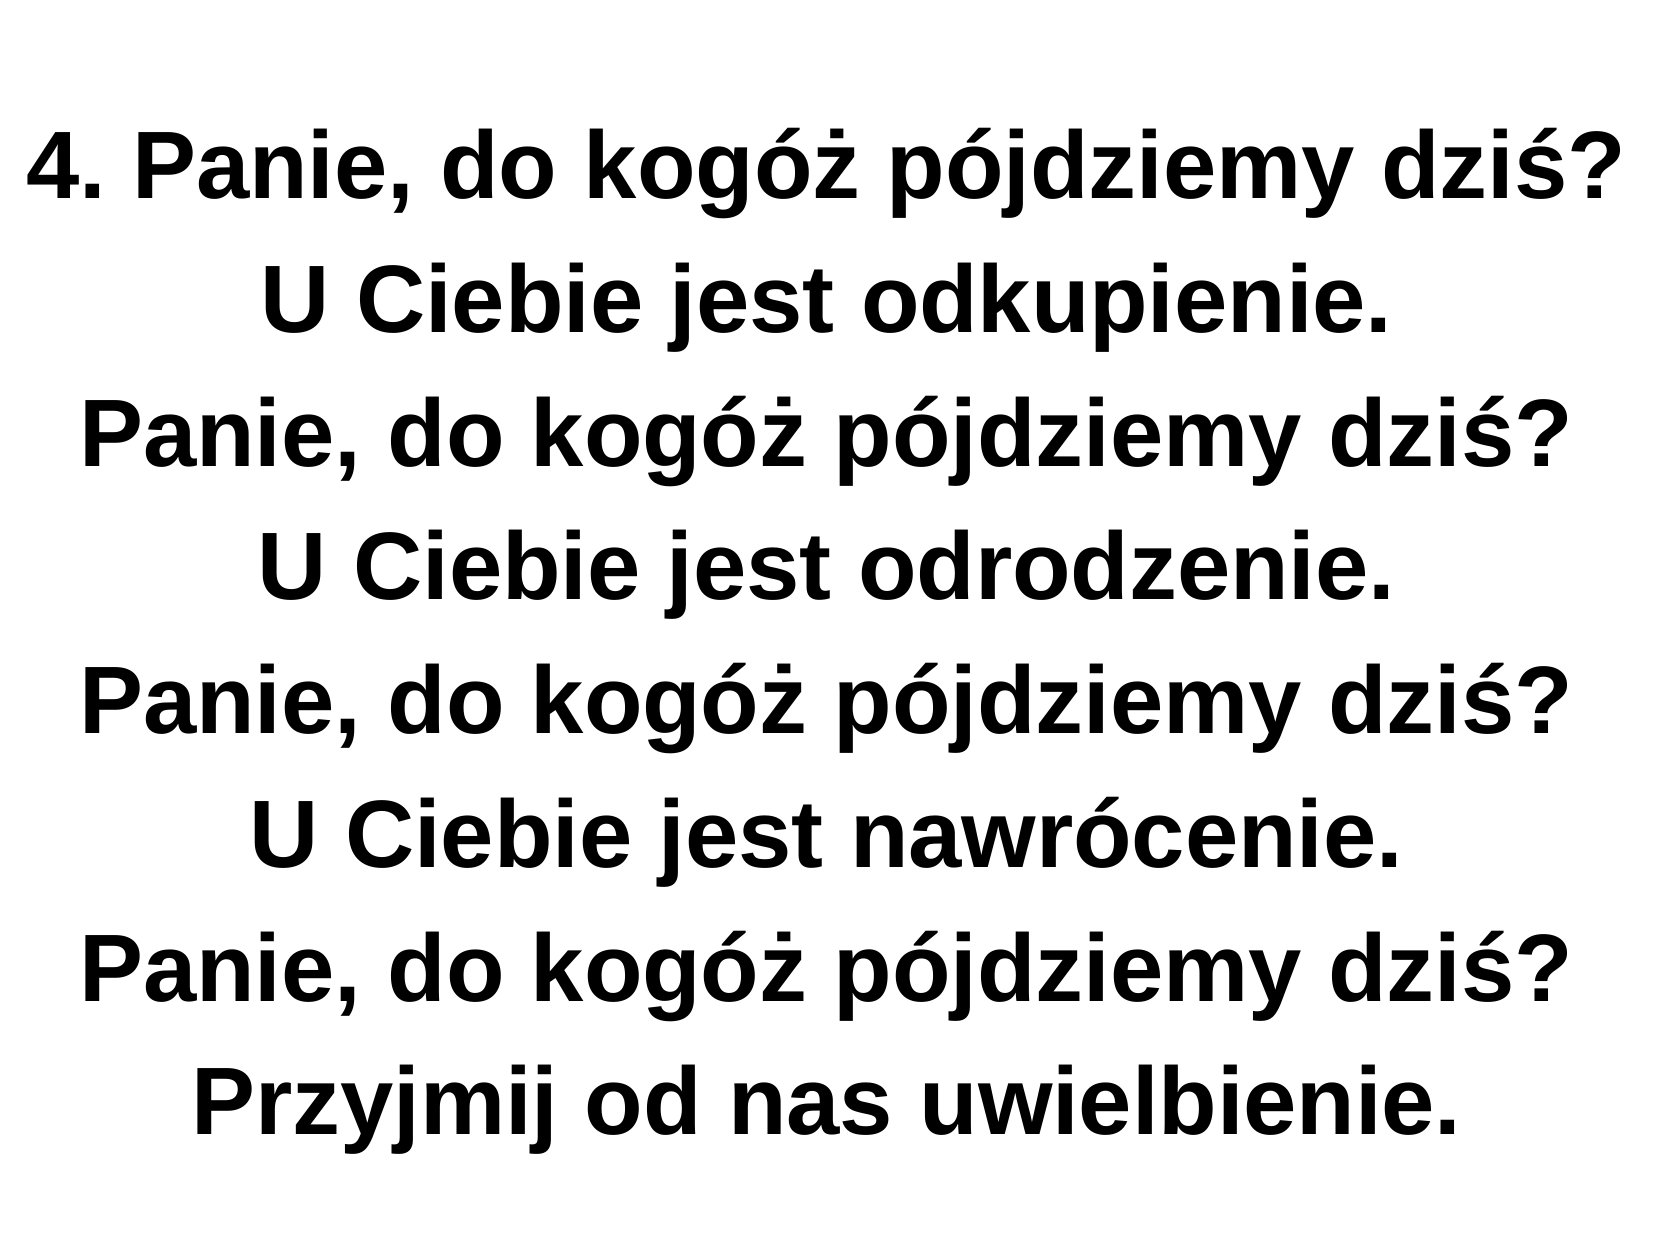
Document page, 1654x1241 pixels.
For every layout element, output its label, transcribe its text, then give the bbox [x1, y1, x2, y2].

subtitle 4. Panie, do kogóż pójdziemy dziś? U Ciebie jest odkupienie. Panie, do kogóż pójdziemy dziś? U Ciebie jest odrodzenie. Panie, do kogóż pójdziemy dziś? U Ciebie jest nawrócenie. Panie, do kogóż pójdziemy dziś? Przyjmij od nas uwielbienie. [0, 0, 1654, 1241]
